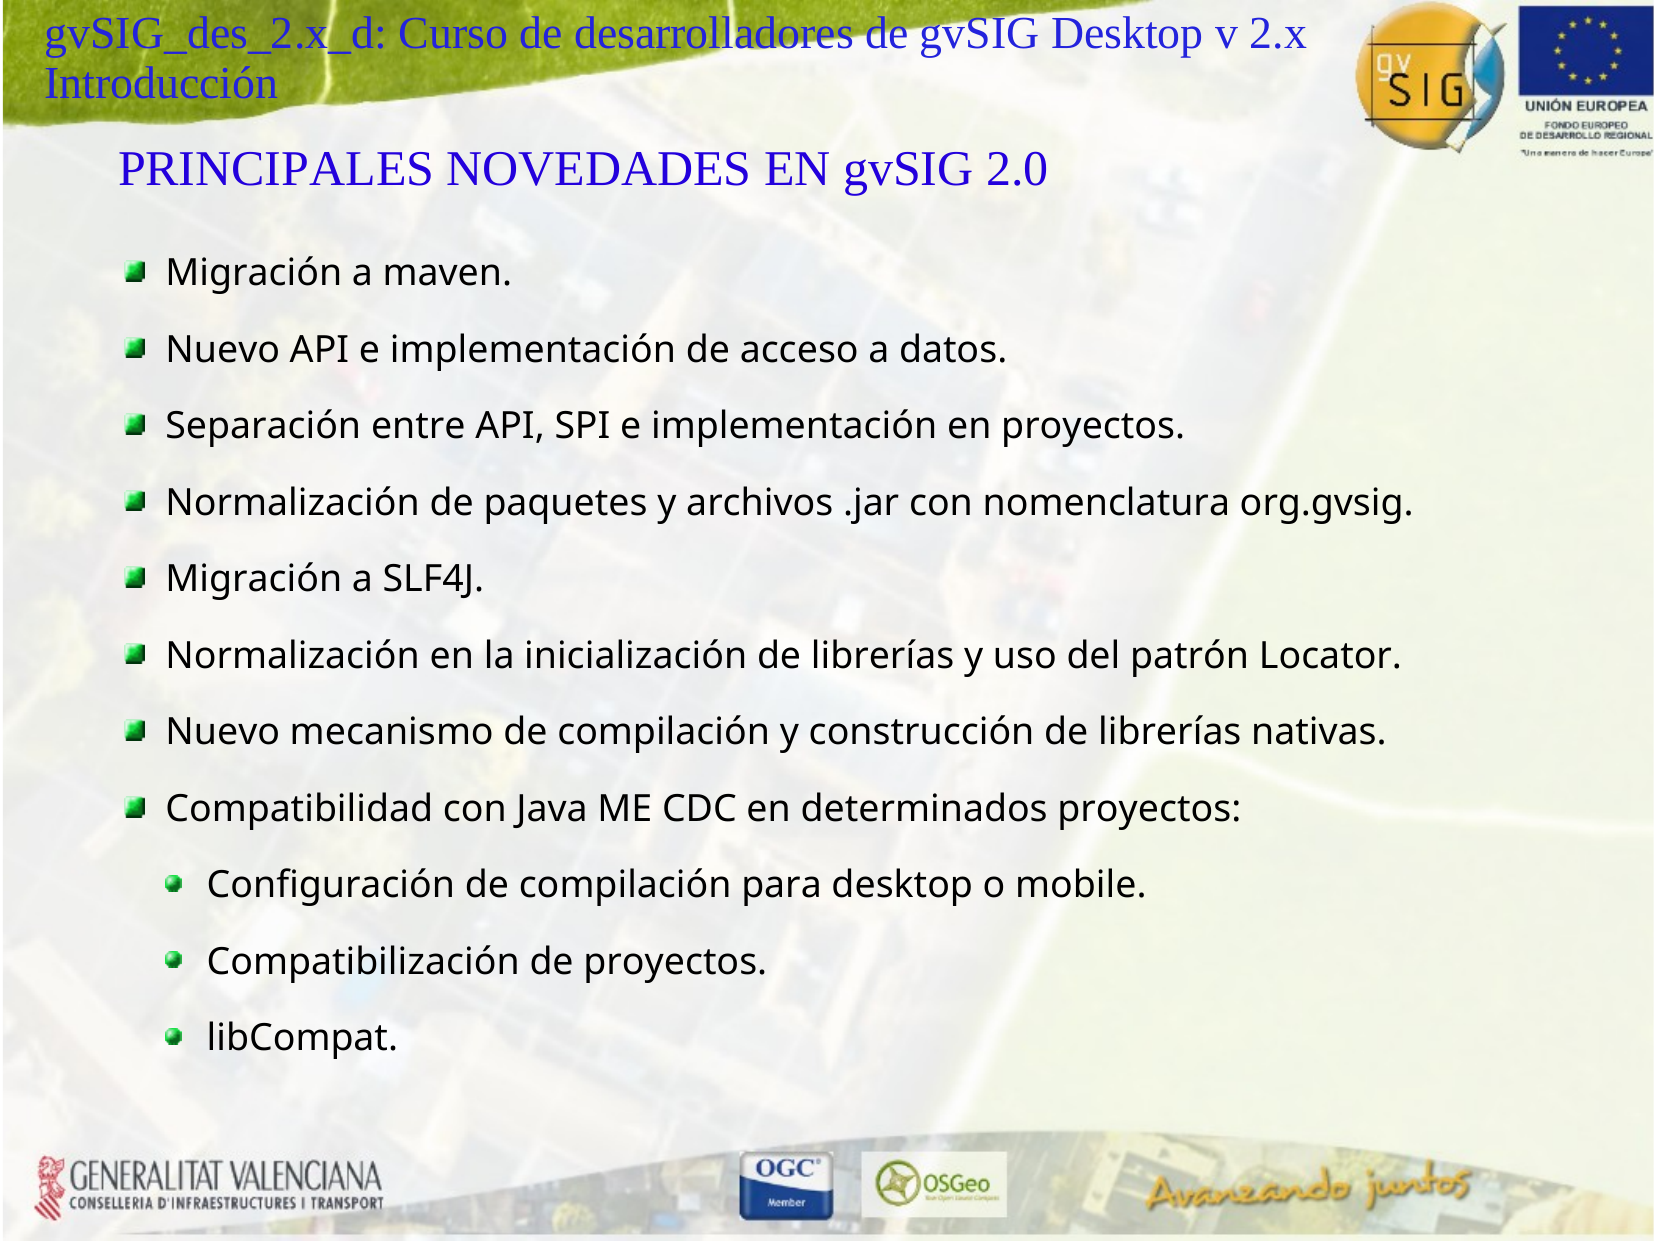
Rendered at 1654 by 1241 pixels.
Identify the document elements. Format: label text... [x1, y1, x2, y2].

picture [2, 0, 1654, 1241]
title PRINCIPALES NOVEDADES EN gvSIG 2.0 [118, 94, 1447, 212]
text_box Migración a maven. Nuevo API e implementación de acceso a datos. Separación entre API, SPI e implementación en proyectos. Normalización de paquetes y archivos .jar con nomenclatura org.gvsig. Migración a SLF4J. Normalización en la inicialización de librerías y uso del patrón Locator. Nuevo mecanismo de compilación y construcción de librerías nativas. Compatibilidad con Java ME CDC en determinados proyectos: Configuración de compilación para desktop o mobile. Compatibilización de proyectos. libCompat. [106, 212, 1495, 1168]
